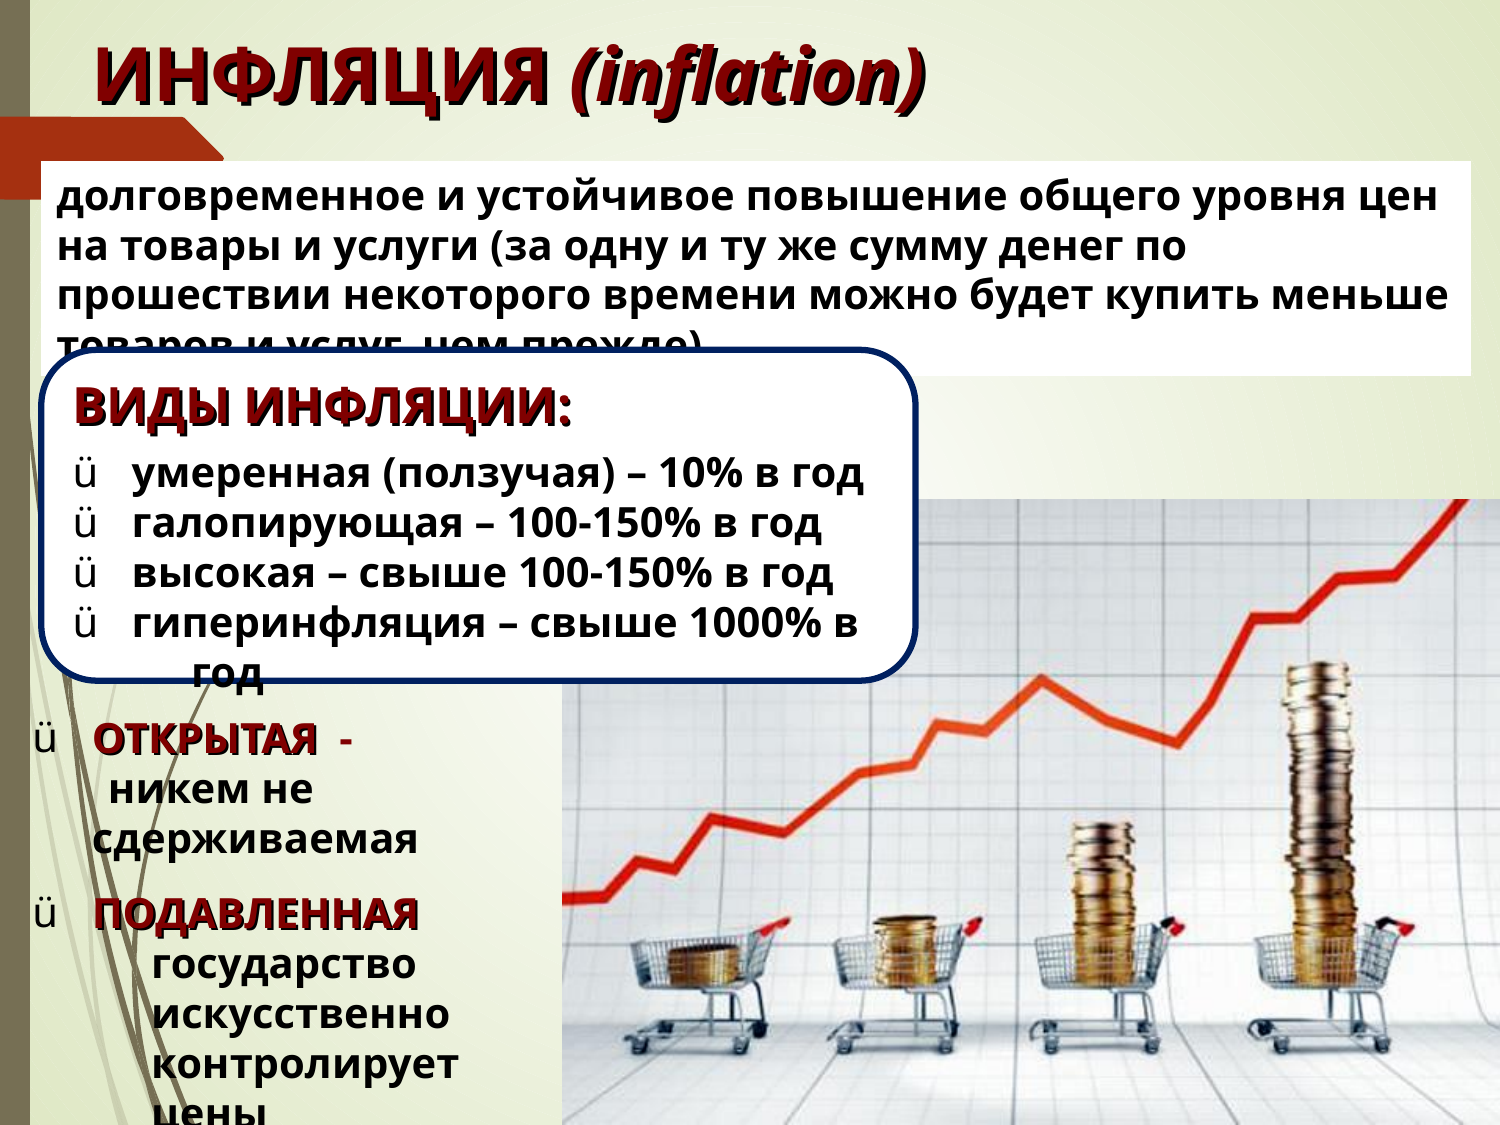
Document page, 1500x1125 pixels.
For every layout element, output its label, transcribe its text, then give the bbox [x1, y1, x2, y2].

title ИНФЛЯЦИЯ (inflation) [76, 19, 1427, 159]
picture [562, 500, 1500, 1125]
text_box ВИДЫ ИНФЛЯЦИИ: умеренная (ползучая) – 10% в год галопирующая – 100-150% в год высокая – свыше 100-150% в год гиперинфляция – свыше 1000% в год [41, 349, 916, 681]
text_box долговременное и устойчивое повышение общего уровня цен на товары и услуги (за одну и ту же сумму денег по прошествии некоторого времени можно будет купить меньше товаров и услуг, чем прежде). [41, 161, 1471, 376]
text_box ОТКРЫТАЯ - никем не сдерживаемая ПОДАВЛЕННАЯ государство искусственно контролирует цены [18, 704, 537, 1125]
